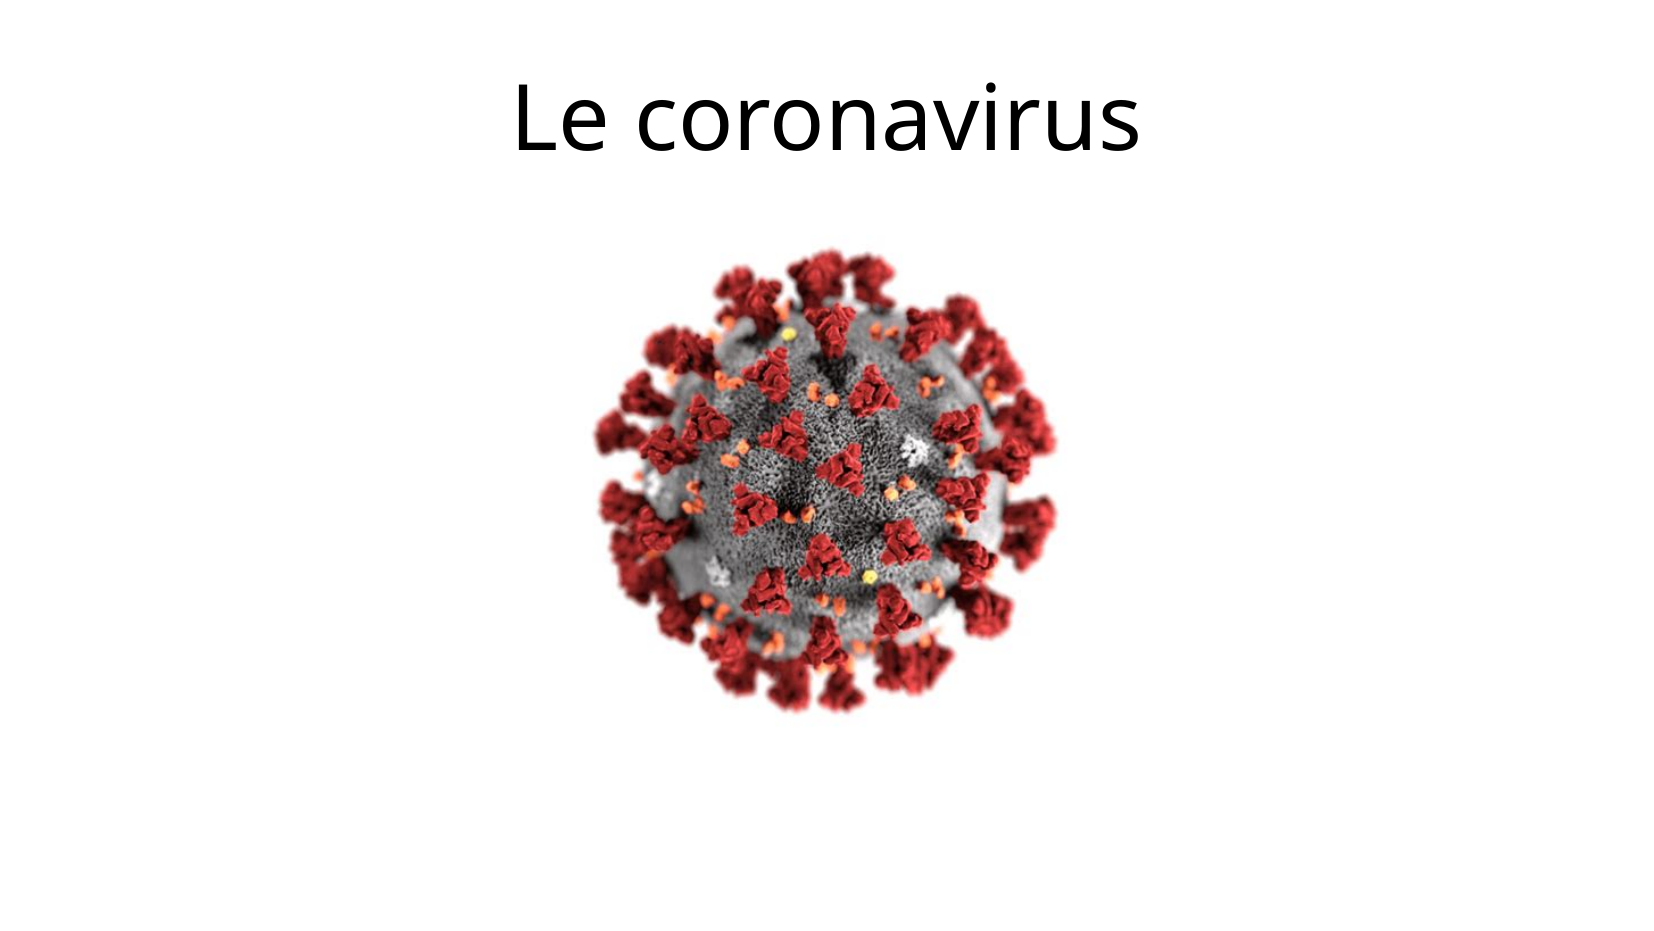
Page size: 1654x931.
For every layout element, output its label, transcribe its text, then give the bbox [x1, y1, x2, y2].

picture [557, 217, 1096, 758]
title Le coronavirus [82, 37, 1571, 193]
